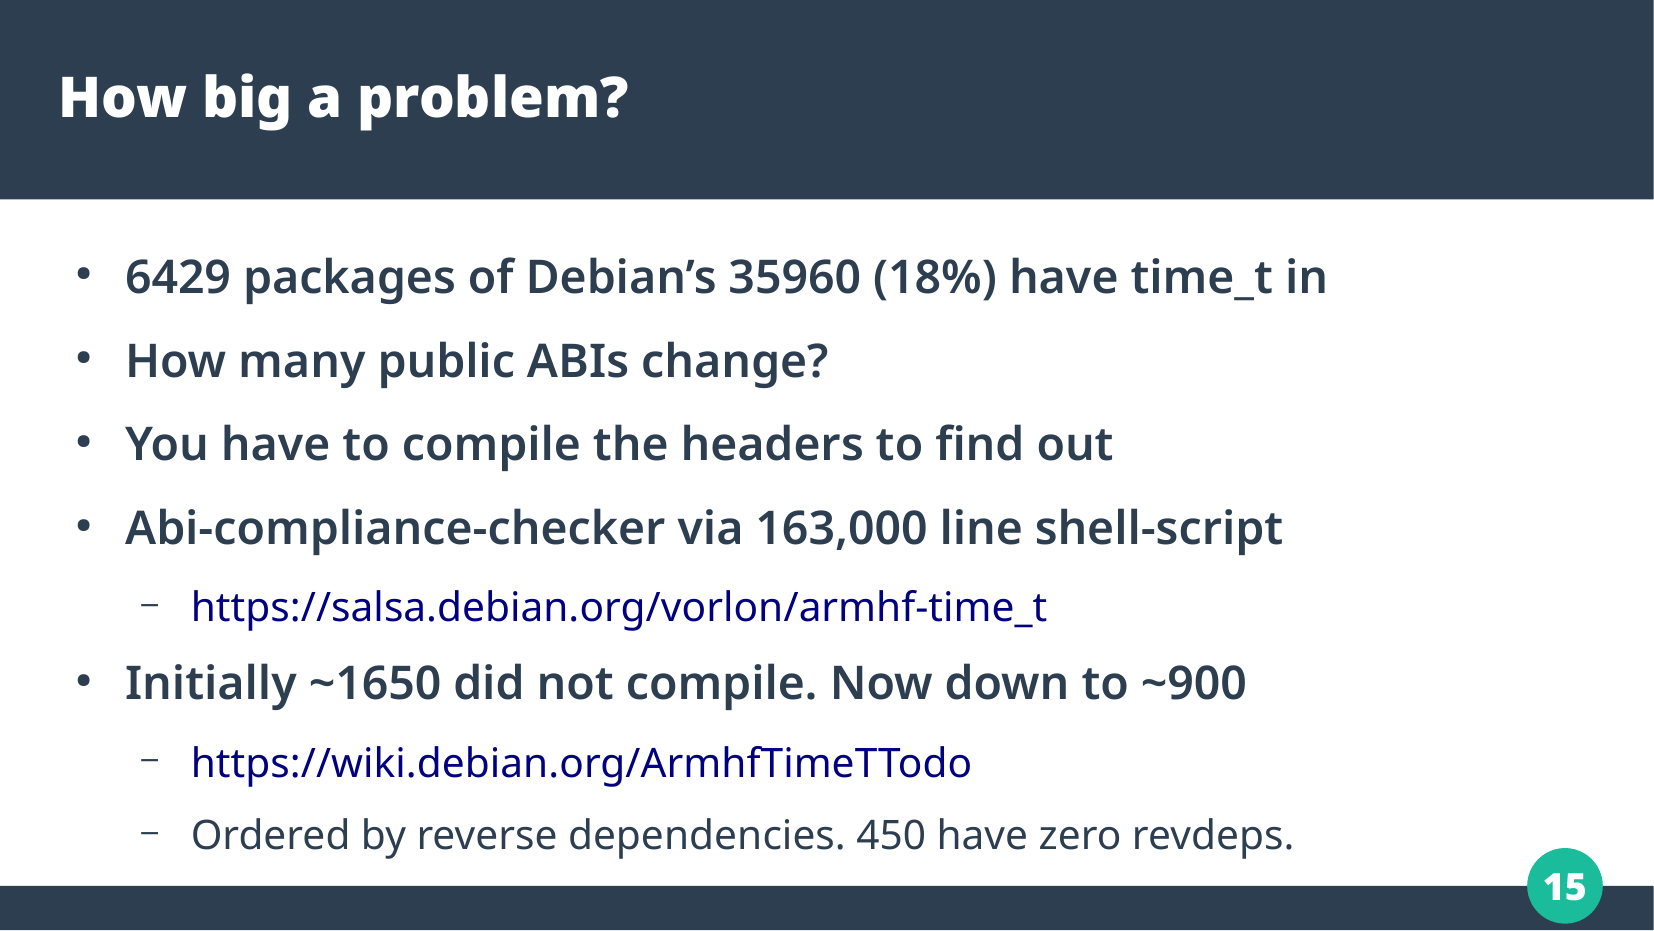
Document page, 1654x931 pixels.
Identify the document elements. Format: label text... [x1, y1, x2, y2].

list 6429 packages of Debian’s 35960 (18%) have time_t in How many public ABIs change? You have to compile the headers to find out Abi-compliance-checker via 163,000 line shell-script https://salsa.debian.org/vorlon/armhf-time_t Initially ~1650 did not compile. Now down to ~900 https://wiki.debian.org/ArmhfTimeTTodo Ordered by reverse dependencies. 450 have zero revdeps. [59, 243, 1595, 864]
title How big a problem? [59, 37, 1595, 155]
